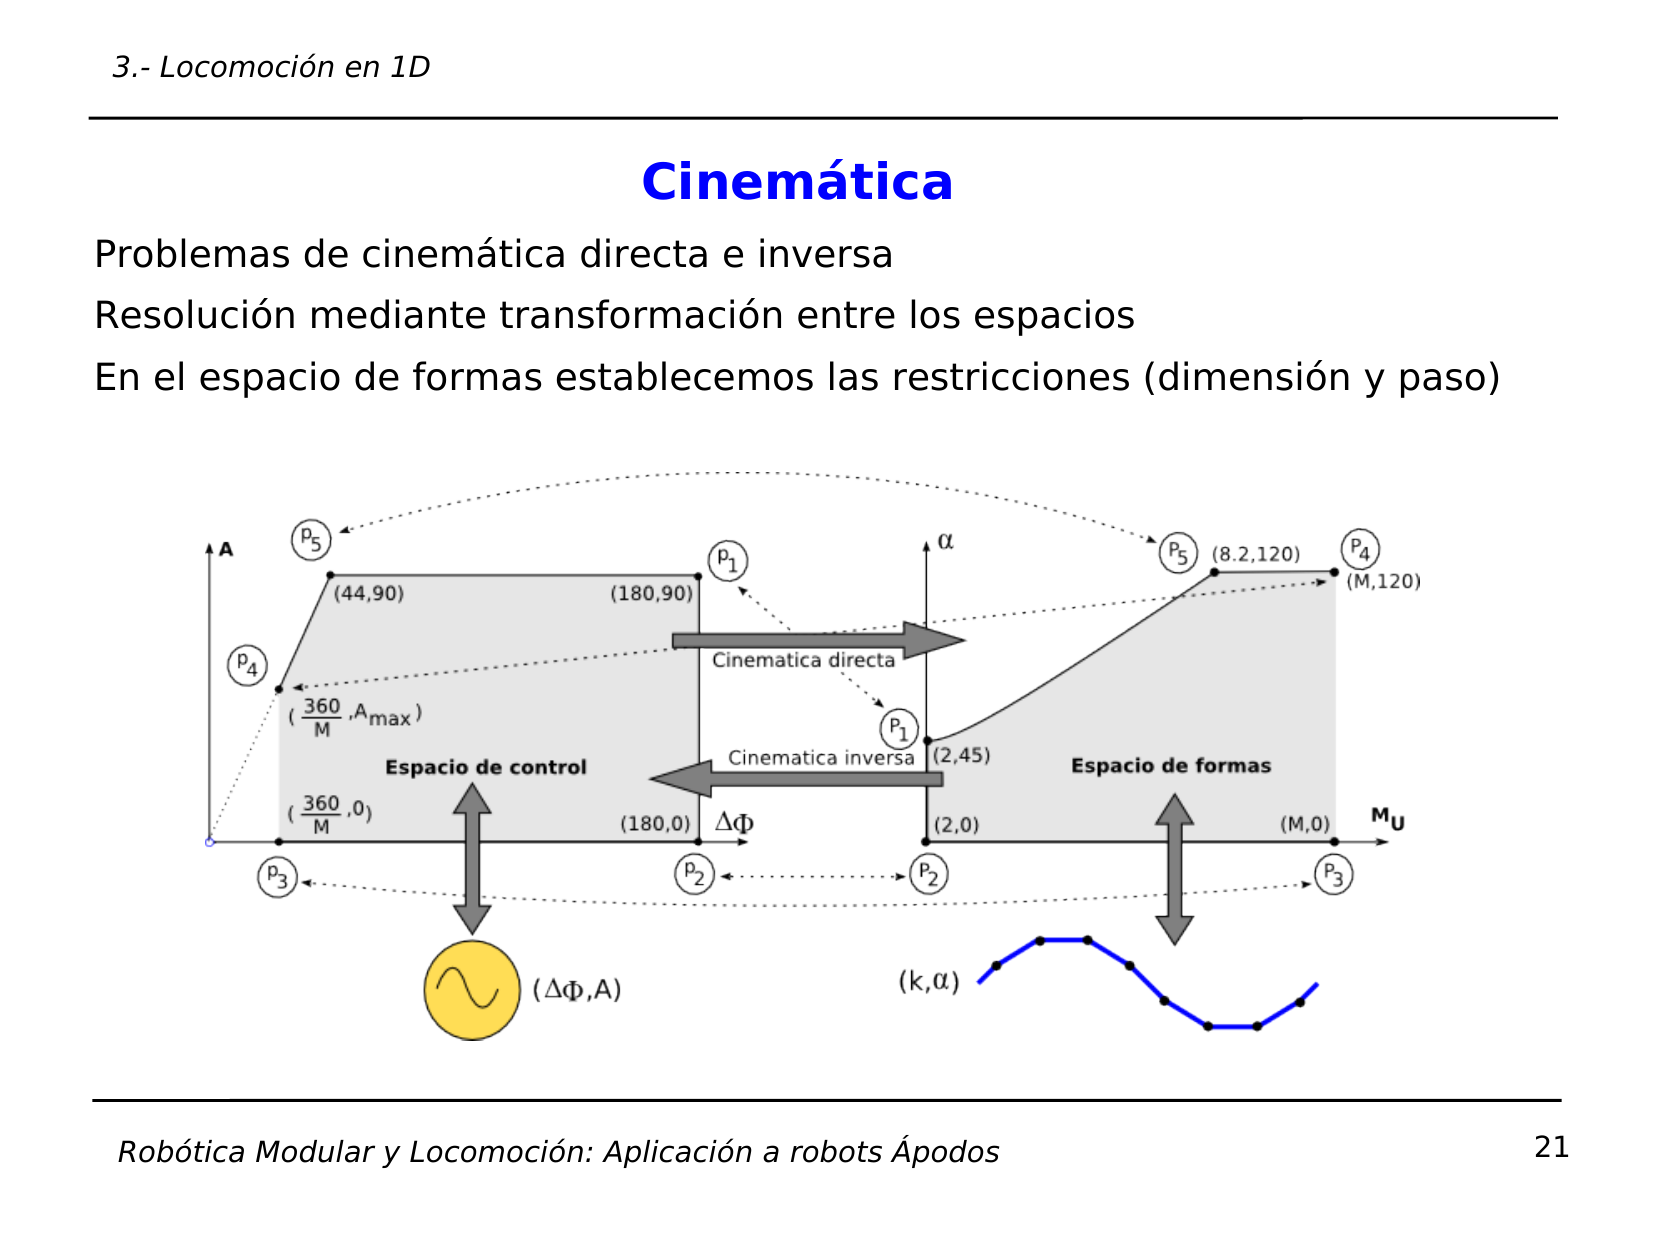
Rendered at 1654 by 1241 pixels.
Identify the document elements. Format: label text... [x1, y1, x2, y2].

text_box Problemas de cinemática directa e inversa Resolución mediante transformación entre los espacios En el espacio de formas establecemos las restricciones (dimensión y paso) [66, 225, 1503, 407]
text_box 3.- Locomoción en 1D [97, 42, 447, 93]
text_box Cinemática [626, 145, 964, 220]
picture [205, 472, 1420, 1041]
text_box Robótica Modular y Locomoción: Aplicación a robots Ápodos [103, 1127, 1017, 1177]
